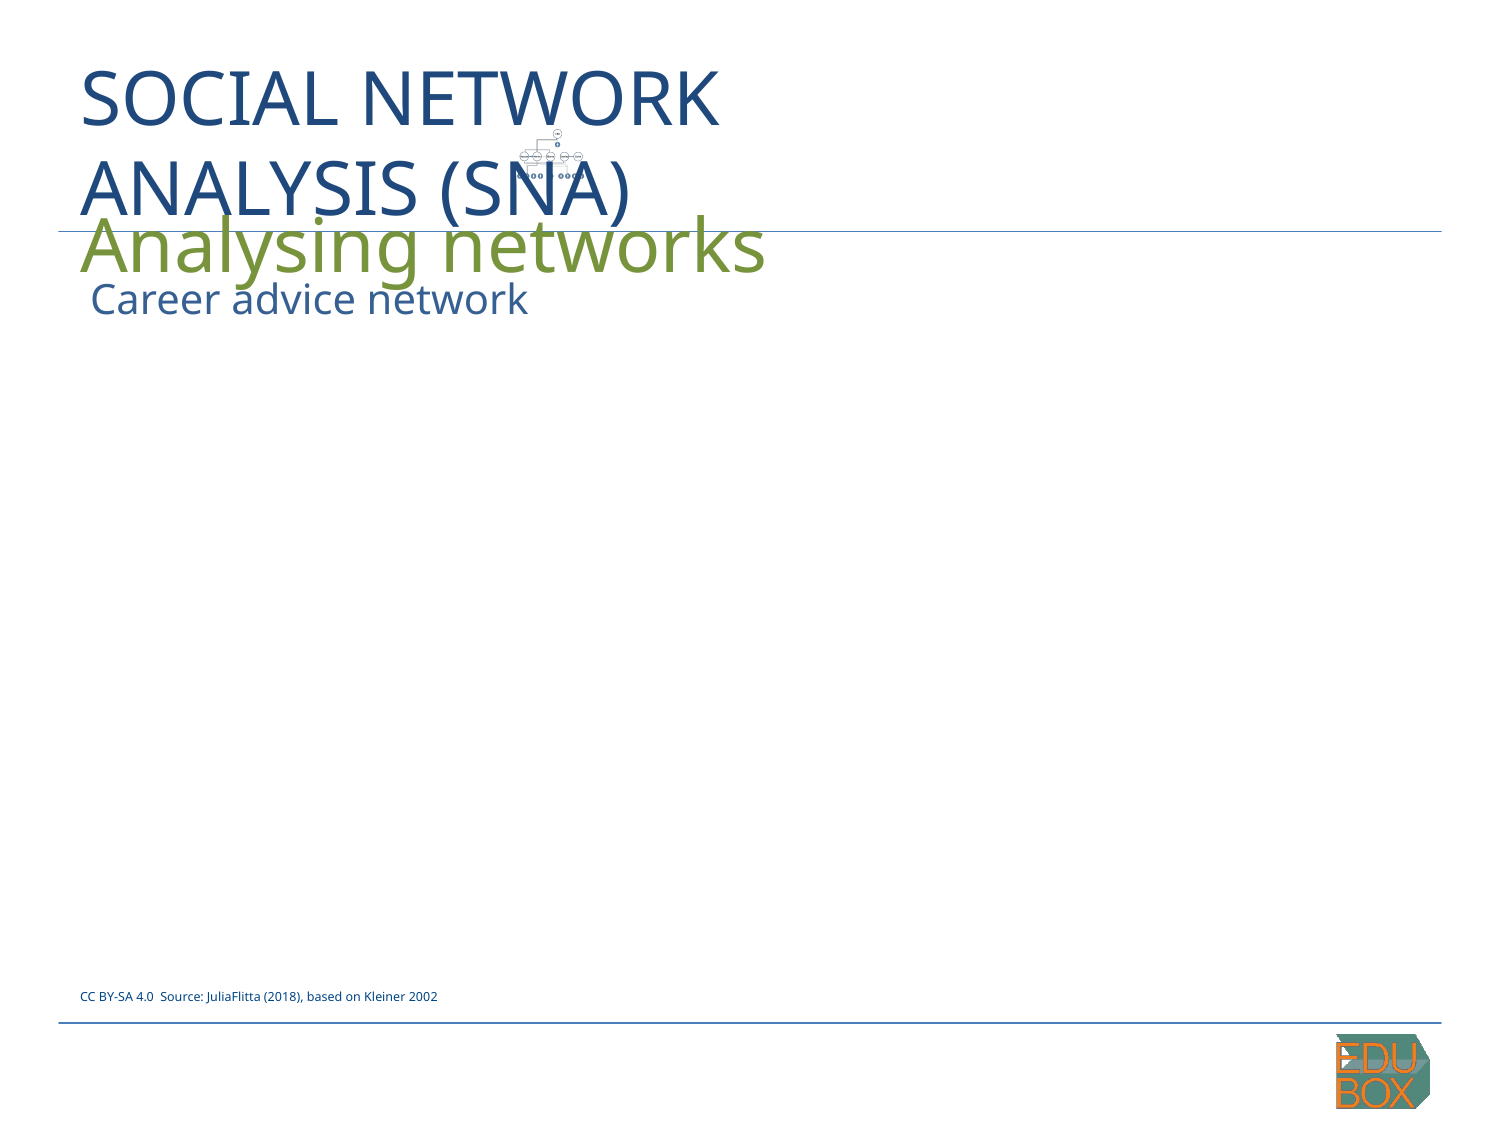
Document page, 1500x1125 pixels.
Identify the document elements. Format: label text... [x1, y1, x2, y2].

text_box Career advice network [75, 265, 1426, 315]
title SOCIAL NETWORK ANALYSIS (SNA) [64, 42, 1400, 153]
picture [194, 315, 1239, 1043]
text_box CC BY-SA 4.0 Source: JuliaFlitta (2018), based on Kleiner 2002 [64, 981, 1140, 1015]
picture [1328, 1028, 1437, 1114]
list Analysing networks [64, 127, 1040, 247]
